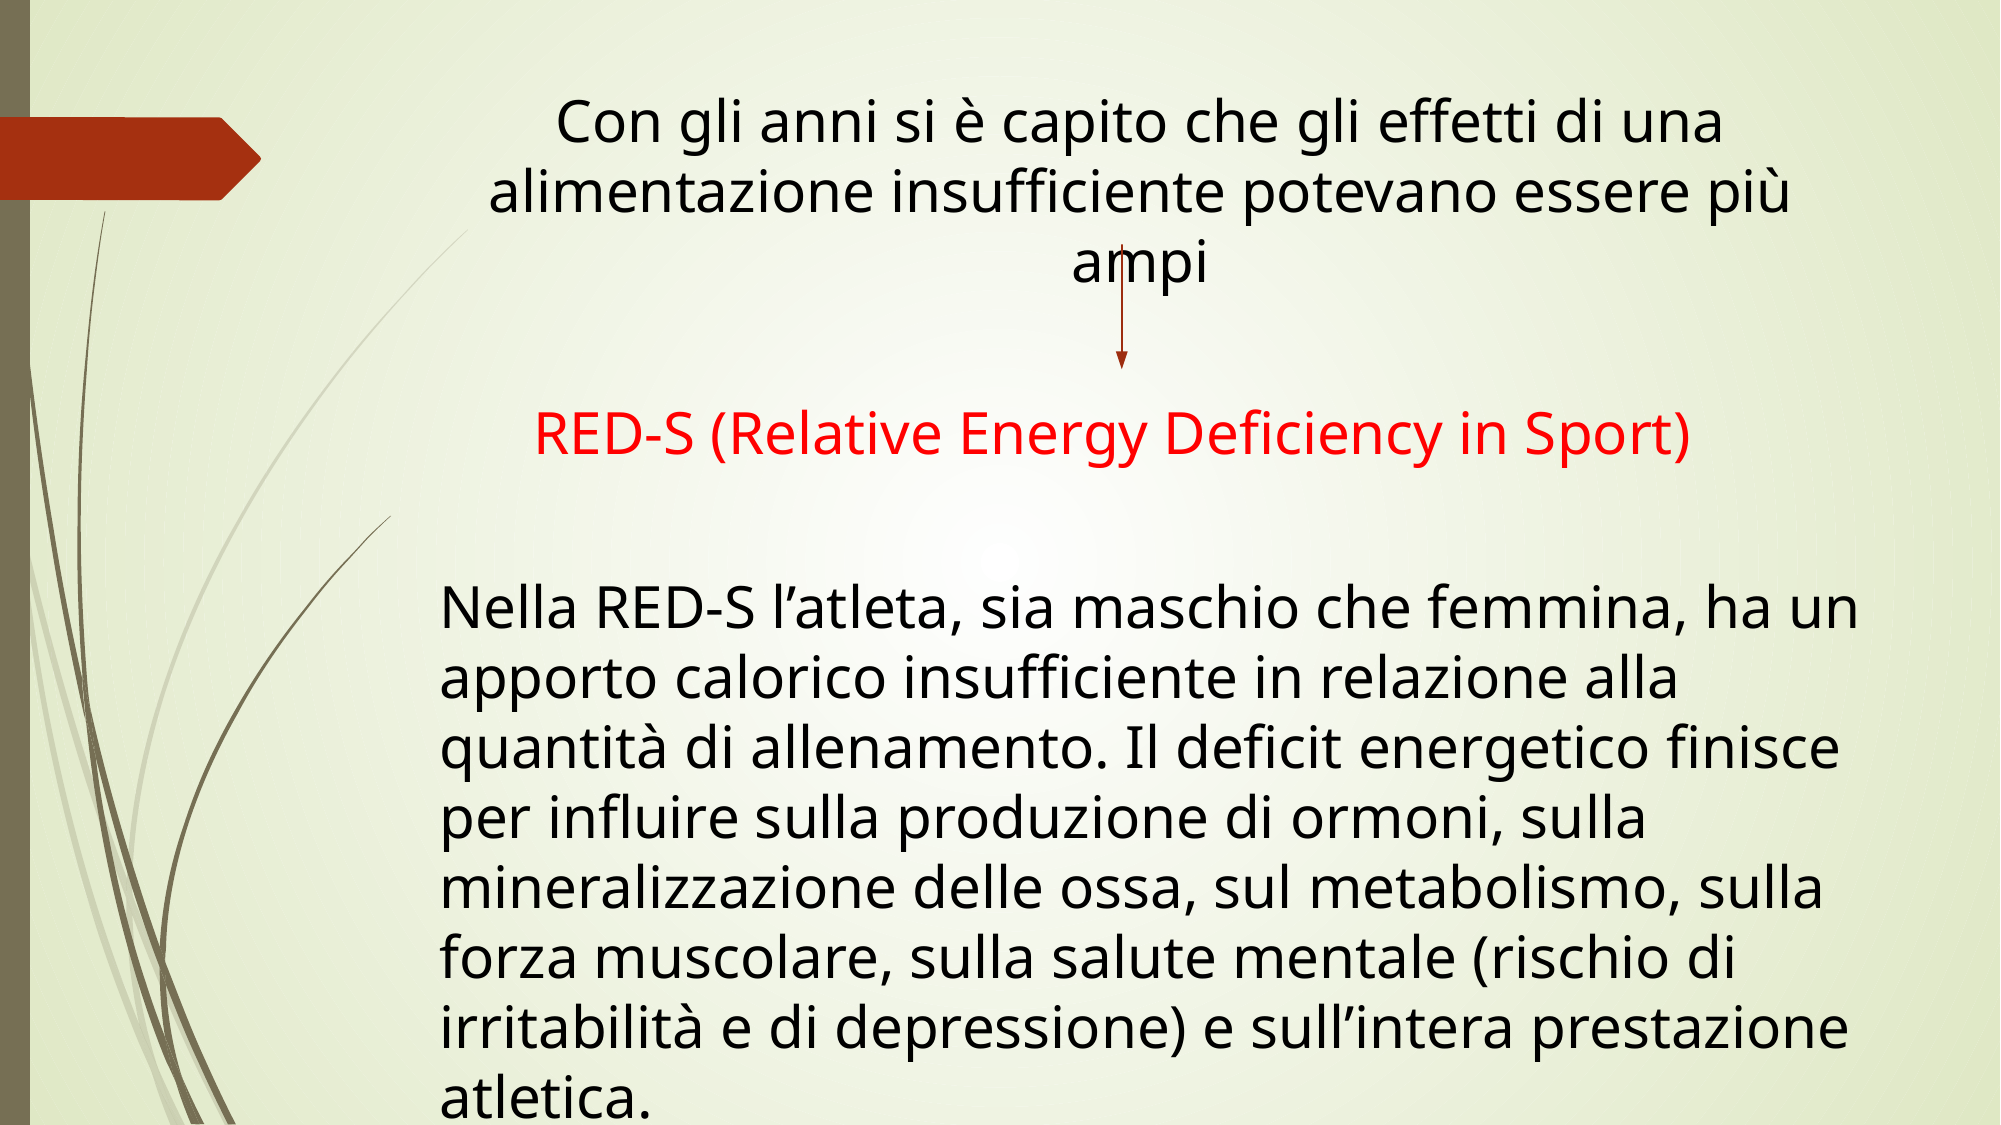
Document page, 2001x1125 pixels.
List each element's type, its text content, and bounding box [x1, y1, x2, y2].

text_box Nella RED-S l’atleta, sia maschio che femmina, ha un apporto calorico insufficiente in relazione alla quantità di allenamento. Il deficit energetico finisce per influire sulla produzione di ormoni, sulla mineralizzazione delle ossa, sul metabolismo, sulla forza muscolare, sulla salute mentale (rischio di irritabilità e di depressione) e sull’intera prestazione atletica. [424, 562, 1906, 1073]
text_box Con gli anni si è capito che gli effetti di una alimentazione insufficiente potevano essere più ampi [409, 77, 1873, 234]
text_box RED-S (Relative Energy Deficiency in Sport) [518, 388, 1781, 475]
